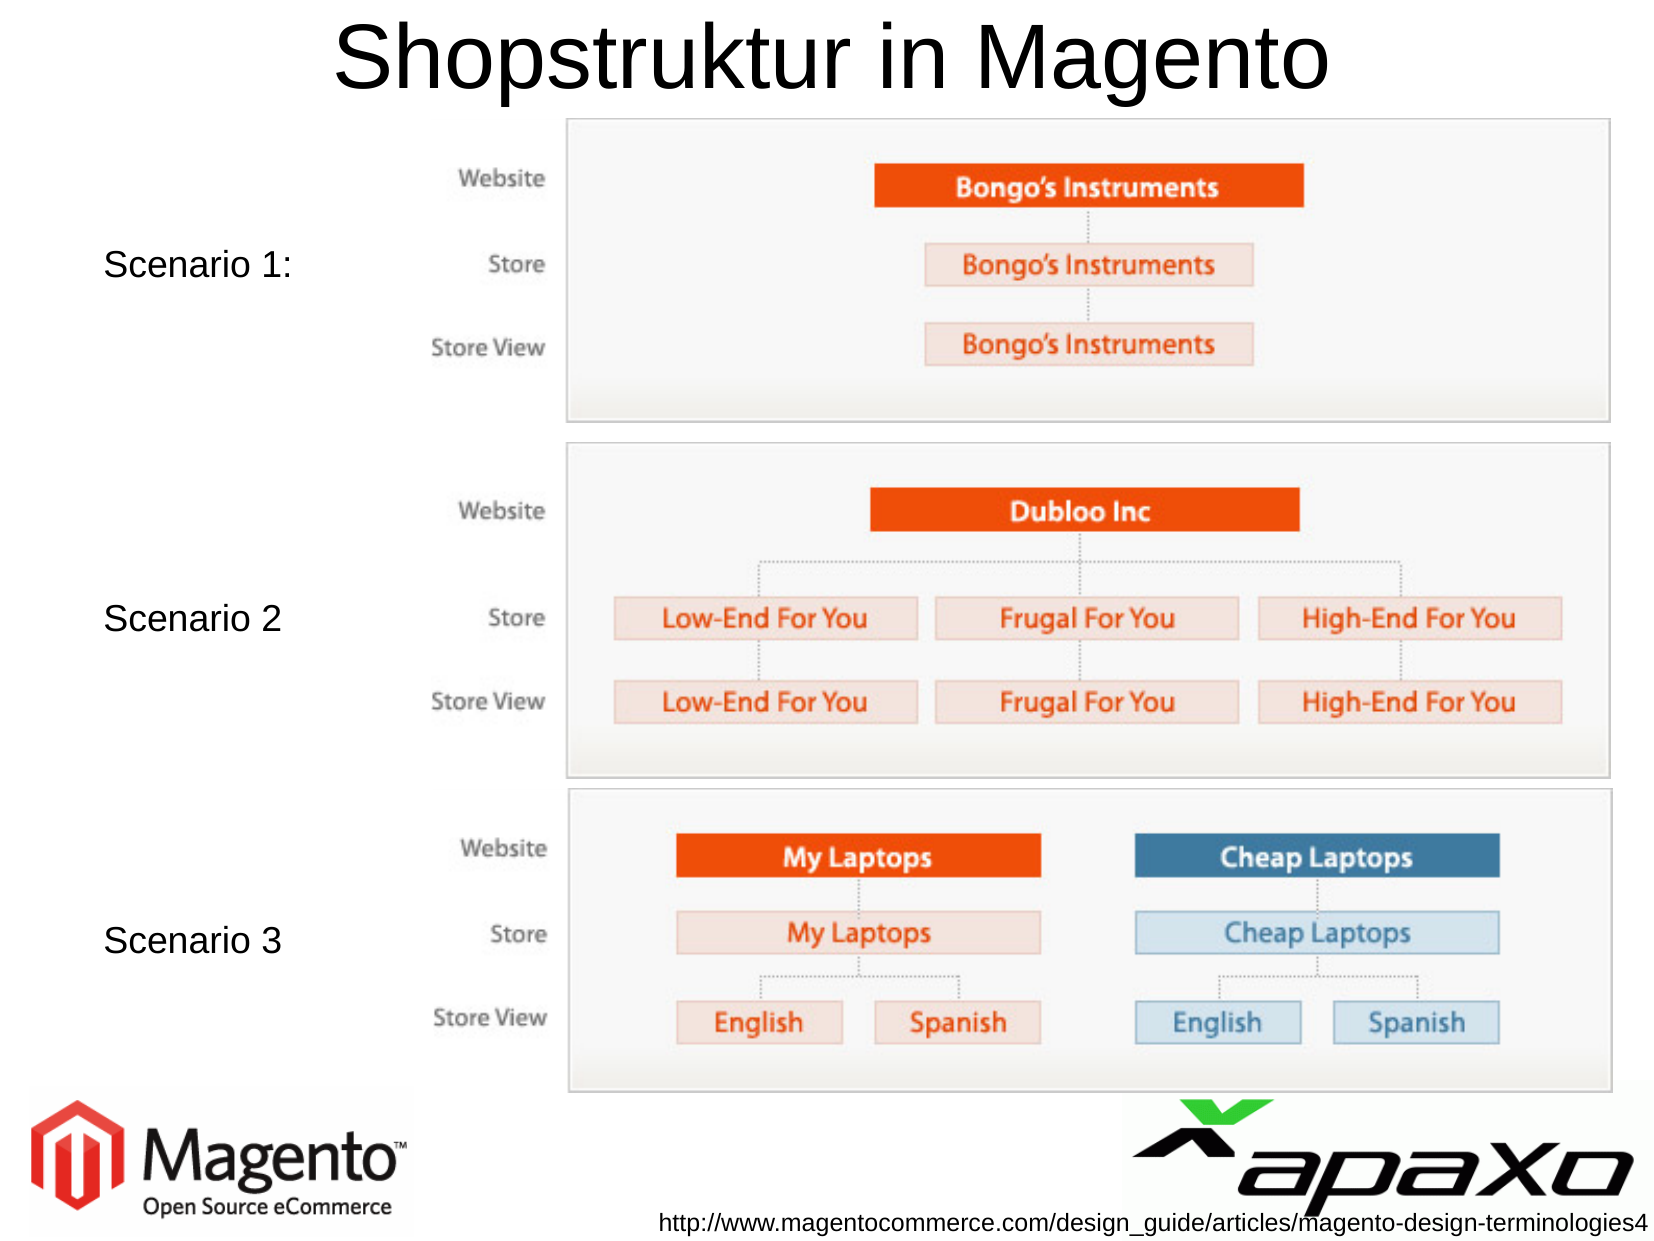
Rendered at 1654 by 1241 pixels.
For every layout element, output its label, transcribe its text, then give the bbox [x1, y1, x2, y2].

picture [433, 788, 1654, 1201]
picture [431, 118, 1611, 423]
text_box Scenario 2 [88, 590, 298, 648]
picture [431, 442, 1611, 779]
picture [29, 1086, 414, 1237]
title Shopstruktur in Magento [88, 0, 1577, 160]
text_box http://www.magentocommerce.com/design_guide/articles/magento-design-terminologies4 [643, 1201, 1654, 1241]
text_box Scenario 1: [88, 236, 308, 294]
text_box Scenario 3 [88, 911, 298, 969]
